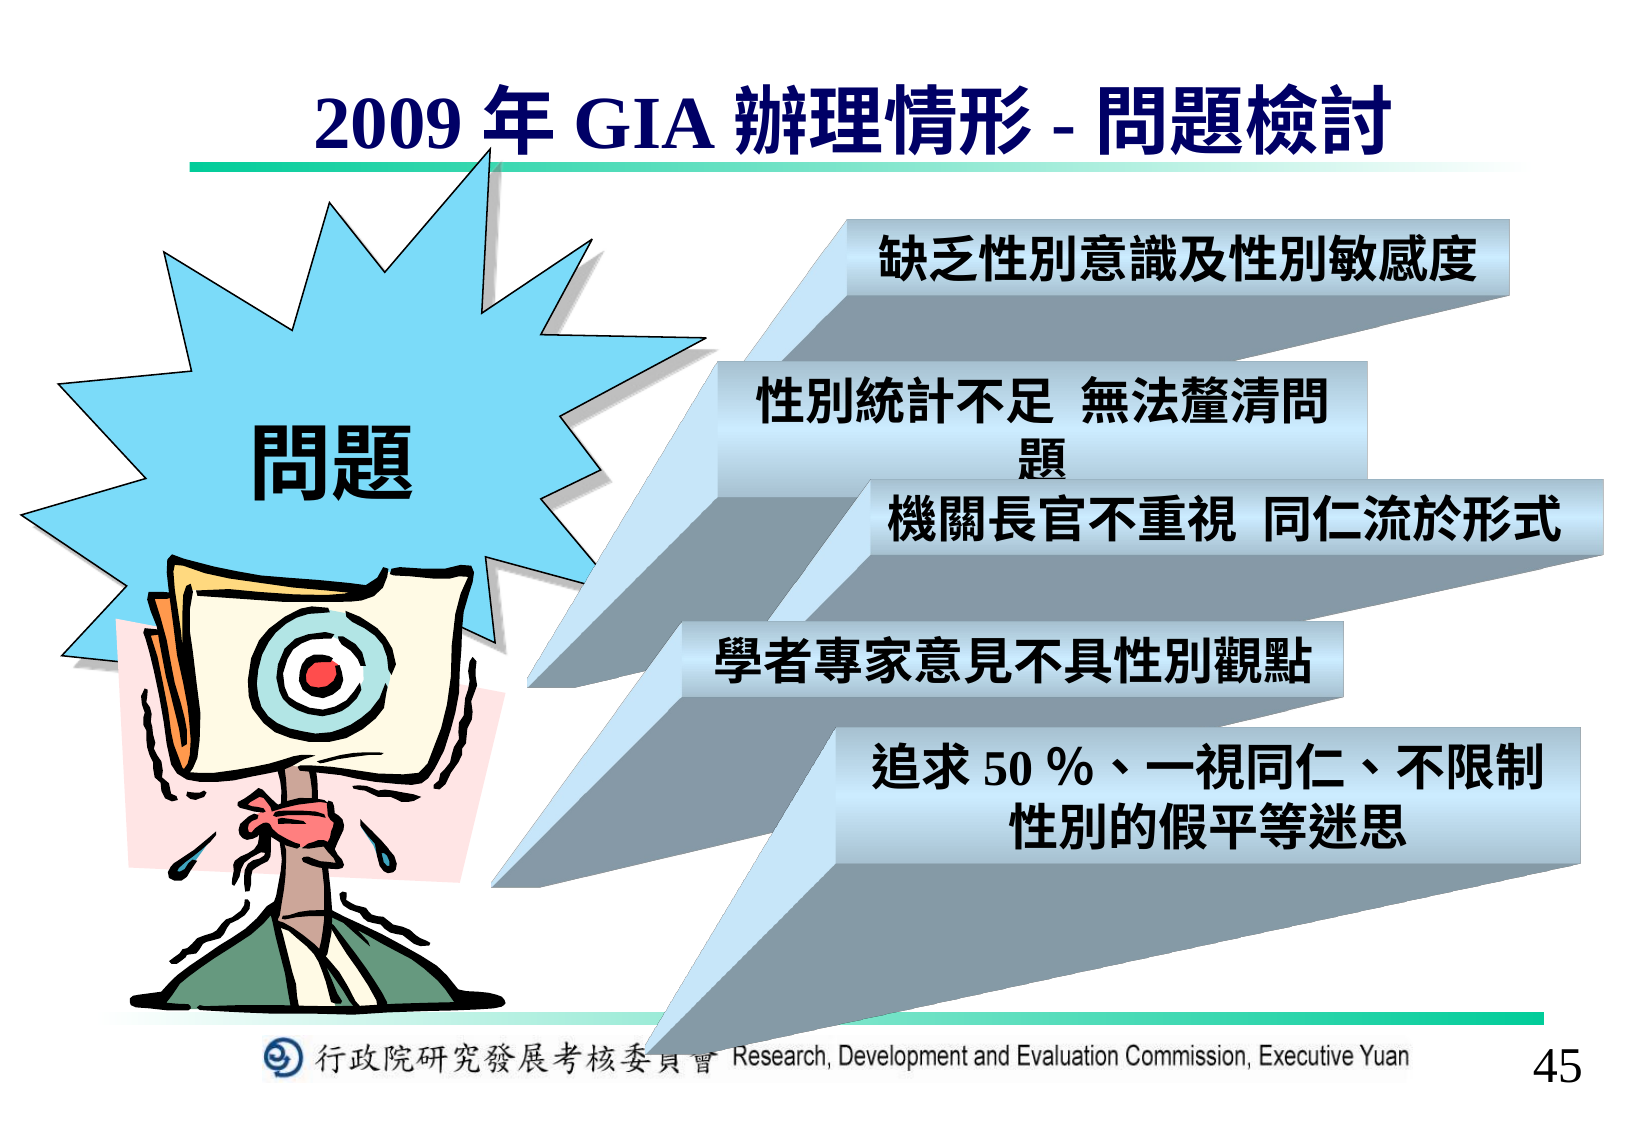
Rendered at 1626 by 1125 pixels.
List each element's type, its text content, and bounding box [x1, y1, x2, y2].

text_box 問題 [21, 172, 707, 584]
text_box 2009年GIA辦理情形-問題檢討 [245, 66, 1463, 172]
text_box 性別統計不足 無法釐清問題 [527, 366, 717, 686]
picture [262, 1035, 1415, 1083]
text_box 問題 [61, 598, 115, 662]
picture [115, 550, 510, 1019]
text_box 機關長官不重視 同仁流於形式 [770, 484, 870, 621]
